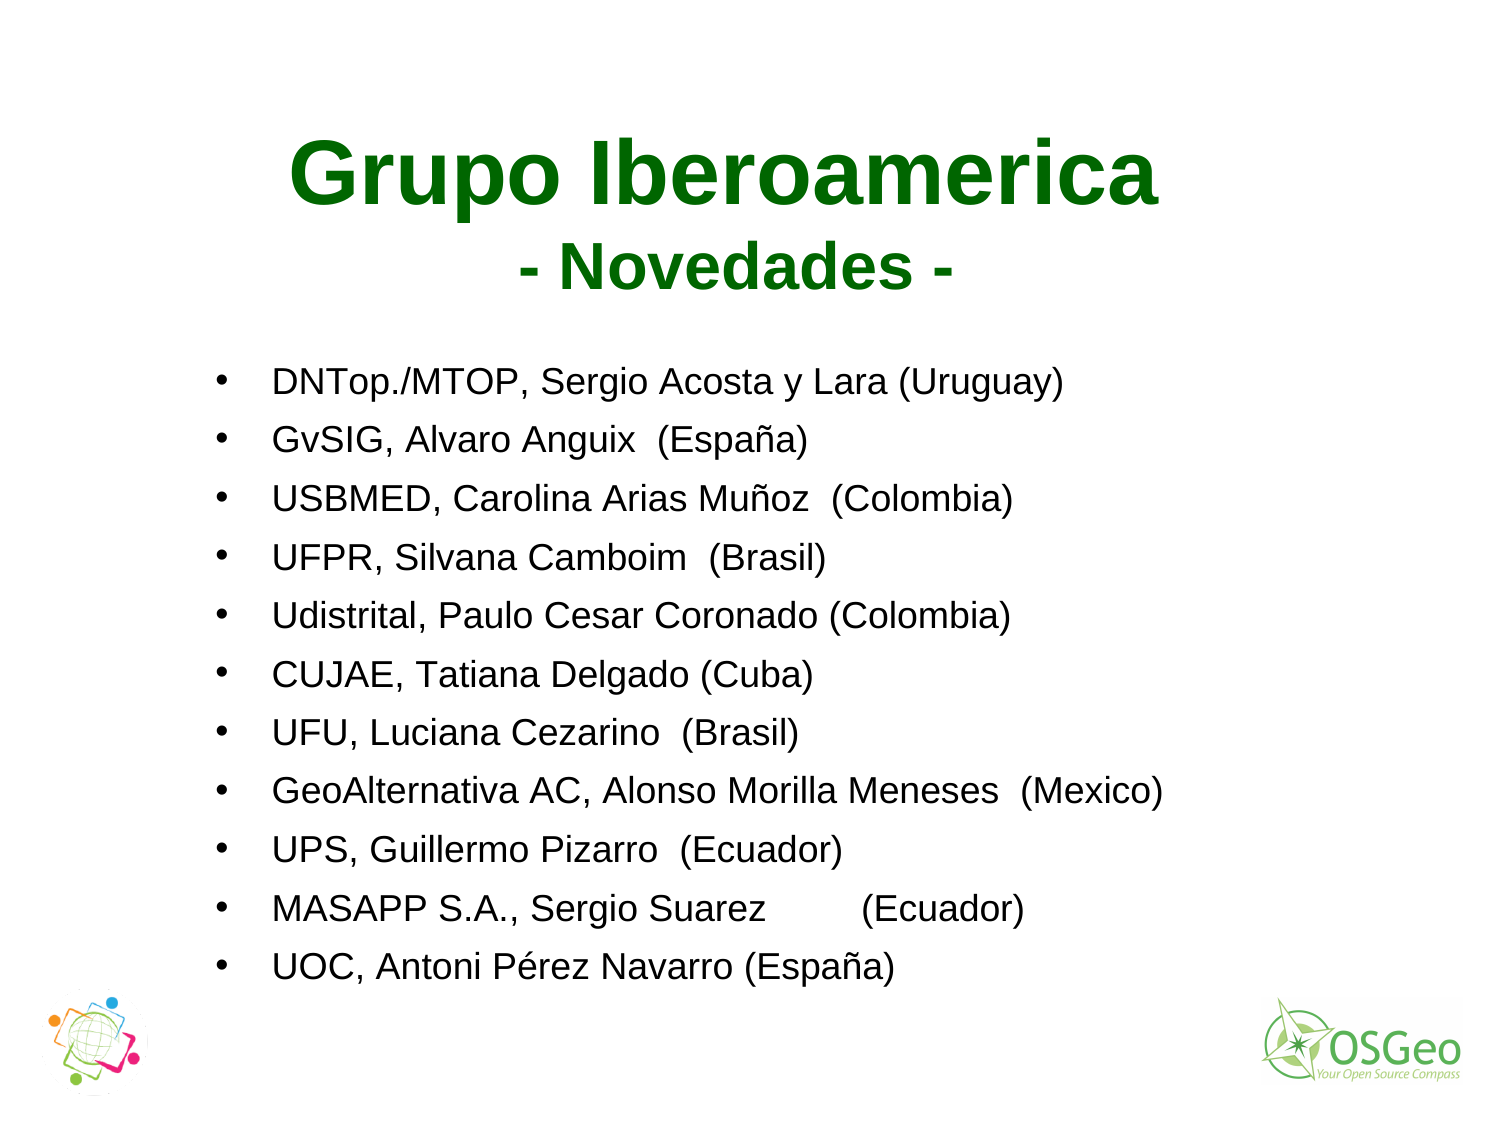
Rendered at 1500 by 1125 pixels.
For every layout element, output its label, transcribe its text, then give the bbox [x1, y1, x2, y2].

picture [1261, 997, 1463, 1085]
text_box DNTop./MTOP, Sergio Acosta y Lara (Uruguay) GvSIG, Alvaro Anguix (España) USBMED, Carolina Arias Muñoz (Colombia) UFPR, Silvana Camboim (Brasil) Udistrital, Paulo Cesar Coronado (Colombia) CUJAE, Tatiana Delgado (Cuba) UFU, Luciana Cezarino (Brasil) GeoAlternativa AC, Alonso Morilla Meneses (Mexico) UPS, Guillermo Pizarro (Ecuador) MASAPP S.A., Sergio Suarez (Ecuador) UOC, Antoni Pérez Navarro (España) [200, 349, 1282, 957]
text_box Grupo Iberoamerica - Novedades - [61, 105, 1412, 271]
picture [40, 987, 148, 1096]
